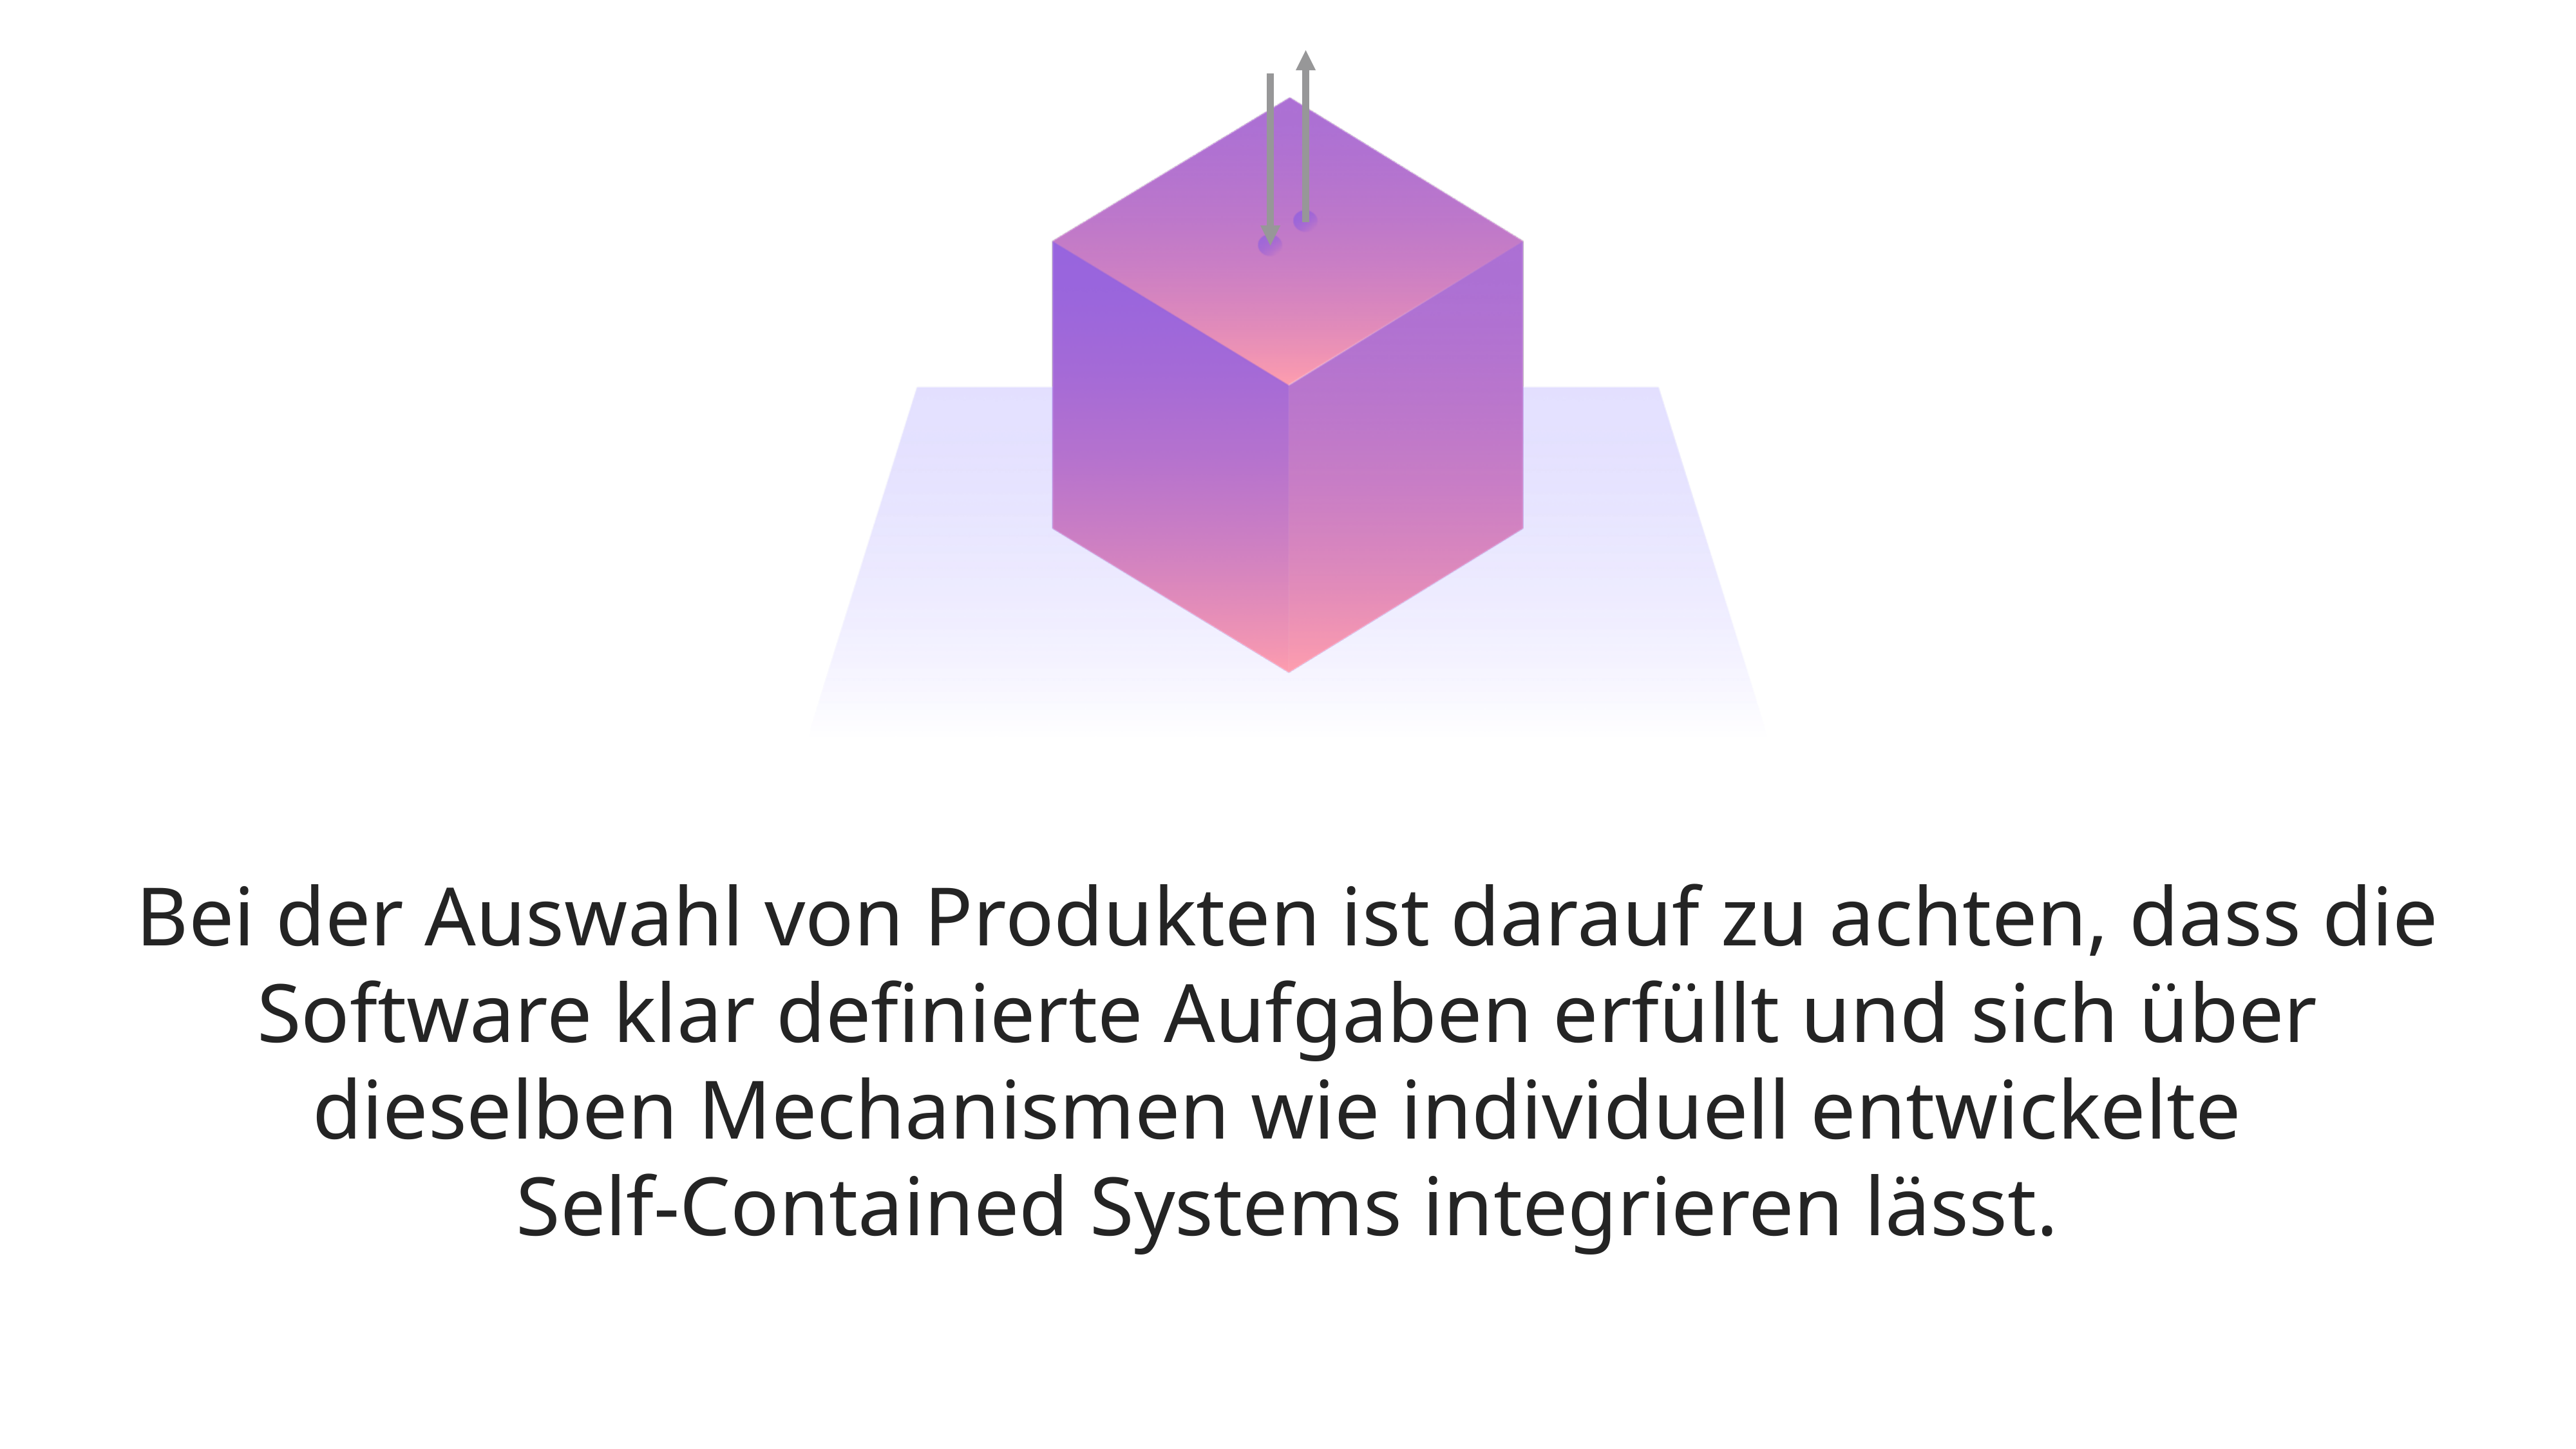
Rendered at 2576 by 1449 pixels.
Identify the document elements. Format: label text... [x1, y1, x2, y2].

picture [806, 97, 1770, 741]
list Bei der Auswahl von Produkten ist darauf zu achten, dass die Software klar definierte Aufgaben erfüllt und sich über dieselben Mechanismen wie individuell entwickelte Self-Contained Systems integrieren lässt. [116, 773, 2460, 1343]
